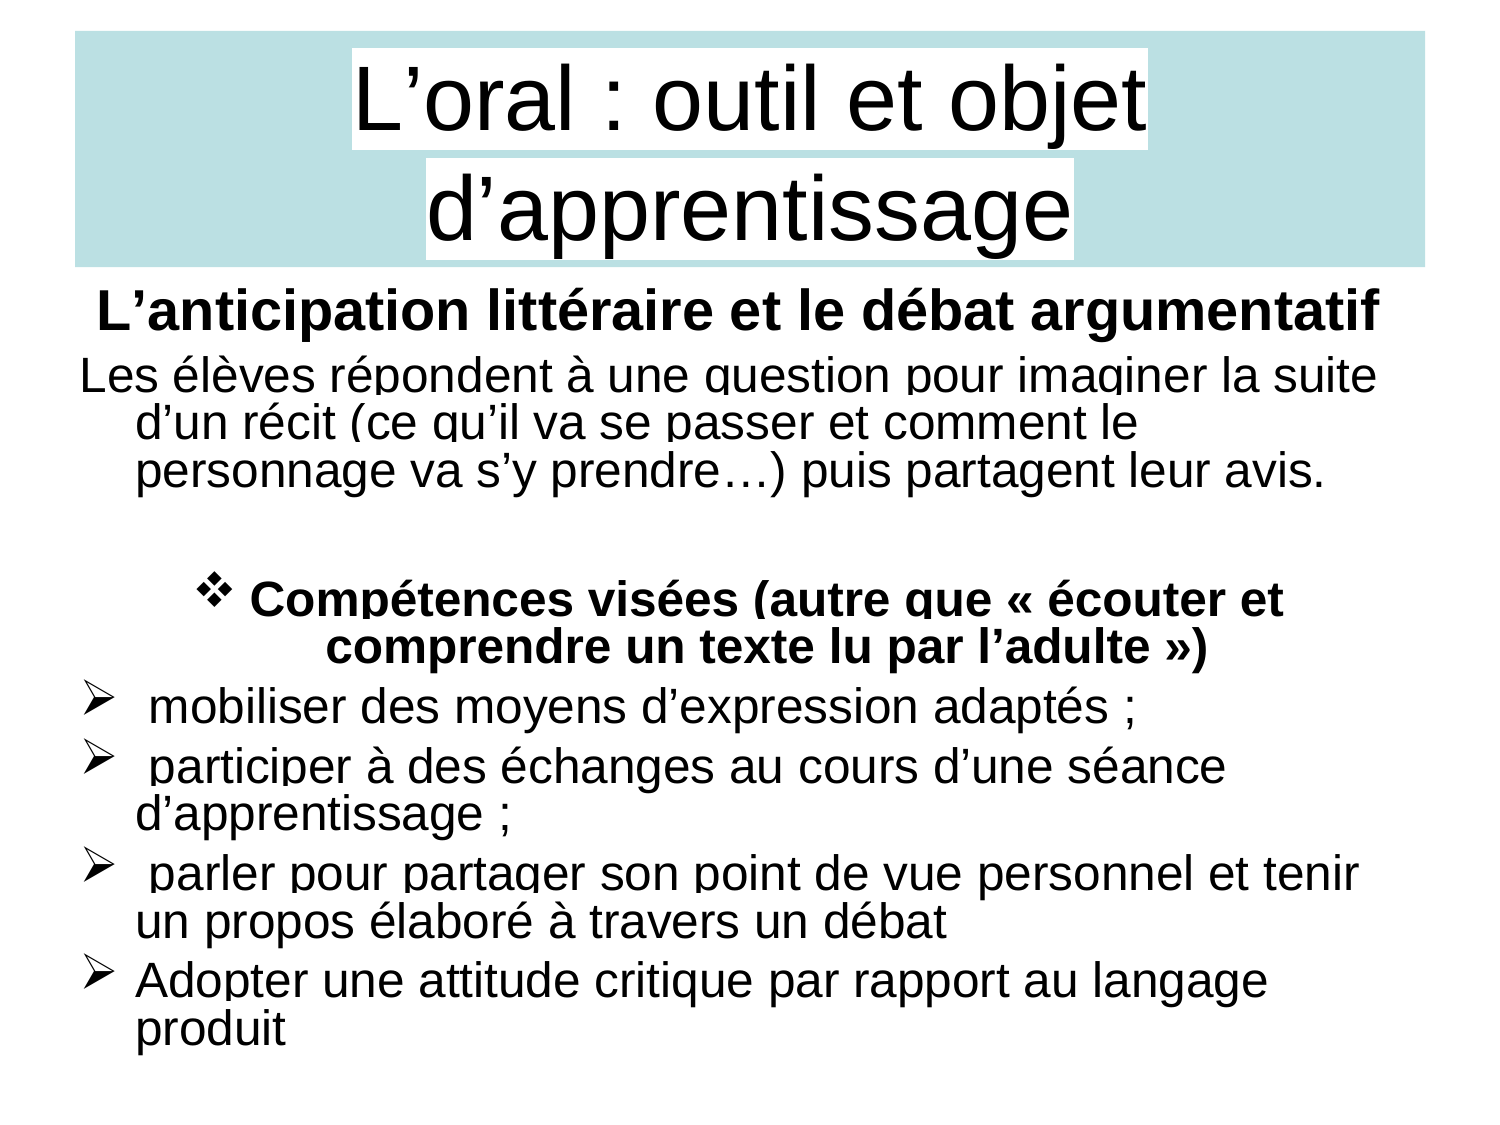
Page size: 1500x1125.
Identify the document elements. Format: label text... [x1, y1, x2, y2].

list L’anticipation littéraire et le débat argumentatif Les élèves répondent à une question pour imaginer la suite d’un récit (ce qu’il va se passer et comment le personnage va s’y prendre…) puis partagent leur avis. Compétences visées (autre que « écouter et comprendre un texte lu par l’adulte ») mobiliser des moyens d’expression adaptés ; participer à des échanges au cours d’une séance d’apprentissage ; parler pour partager son point de vue personnel et tenir un propos élaboré à travers un débat Adopter une attitude critique par rapport au langage produit [64, 278, 1413, 1071]
title L’oral : outil et objet d’apprentissage [75, 30, 1426, 268]
